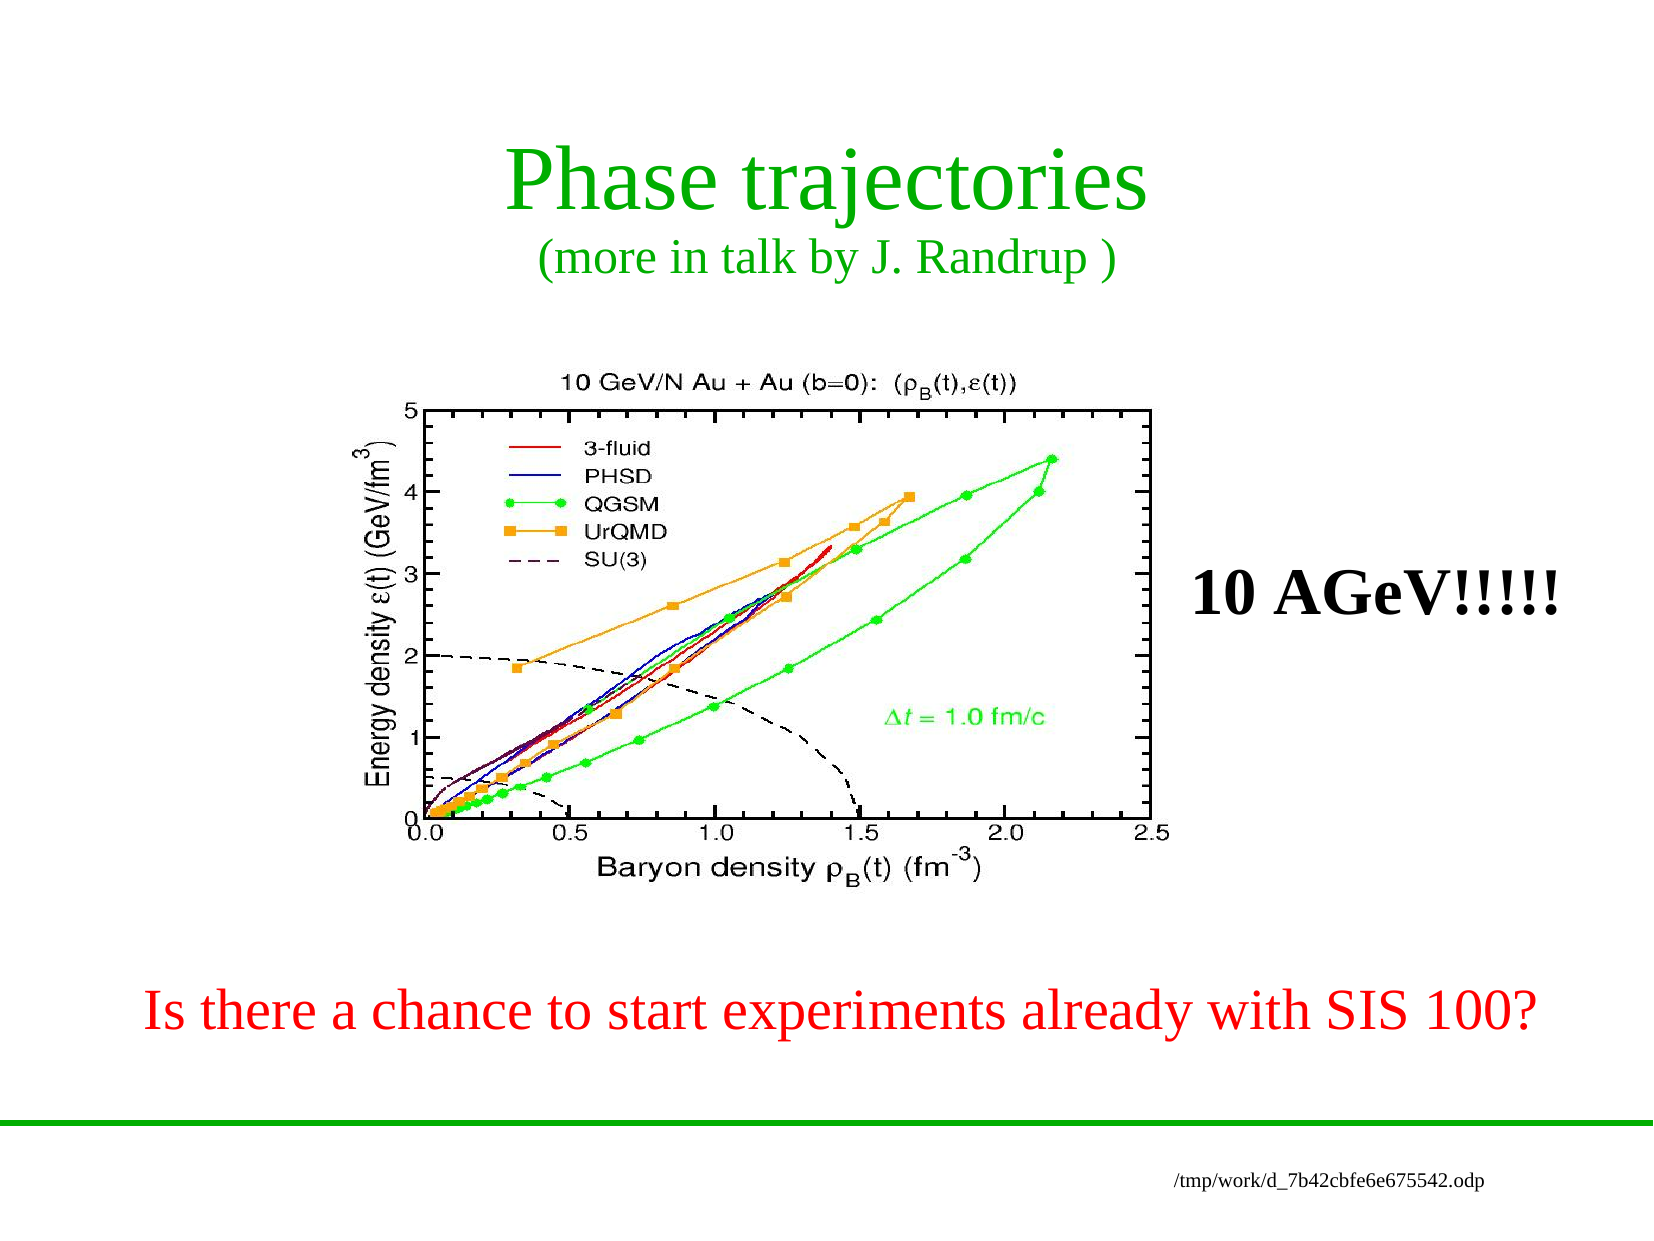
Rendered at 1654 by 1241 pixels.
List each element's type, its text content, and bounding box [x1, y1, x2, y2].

text_box Is there a chance to start experiments already with SIS 100? [143, 977, 1542, 1043]
picture [315, 322, 1255, 905]
text_box 10 AGeV!!!!! [1189, 554, 1564, 630]
title Phase trajectories (more in talk by J. Randrup ) [121, 102, 1534, 310]
